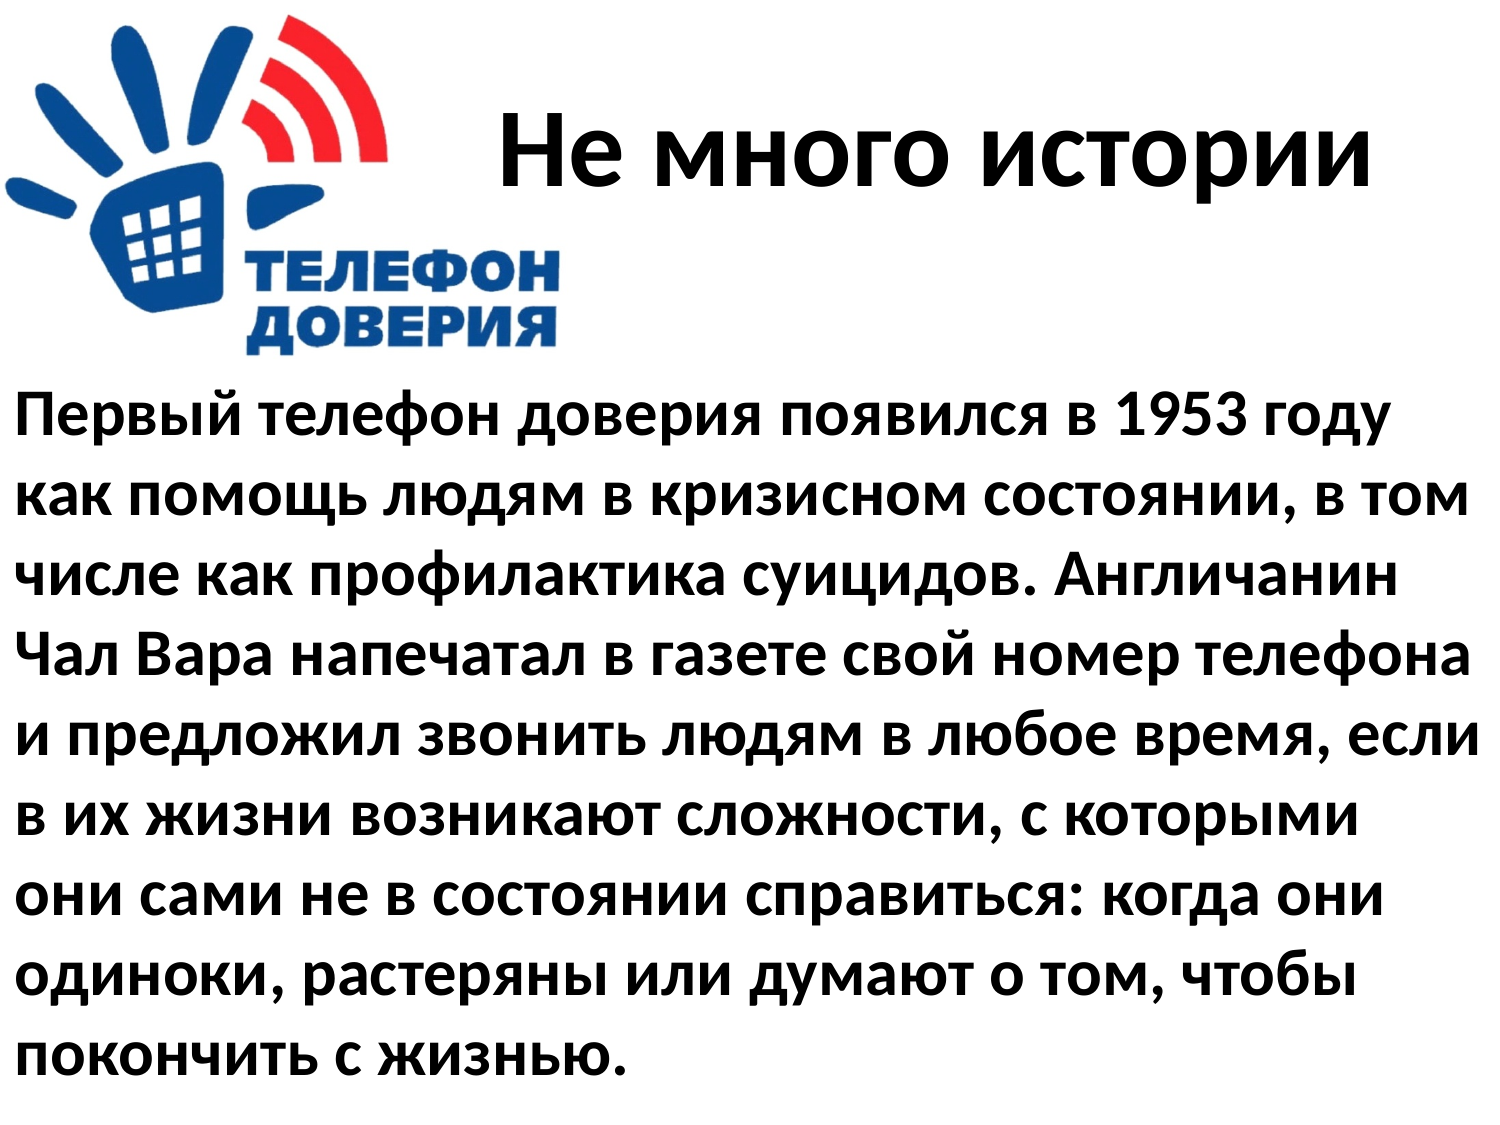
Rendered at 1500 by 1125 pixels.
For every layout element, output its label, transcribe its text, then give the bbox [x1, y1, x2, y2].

picture [0, 0, 591, 359]
text_box Не много истории [482, 66, 1392, 217]
text_box Первый телефон доверия появился в 1953 году как помощь людям в кризисном состоянии, в том числе как профилактика суицидов. Англичанин Чал Вара напечатал в газете свой номер телефона и предложил звонить людям в любое время, если в их жизни возникают сложности, с которыми они сами не в состоянии справиться: когда они одиноки, растеряны или думают о том, чтобы покончить с жизнью. [0, 361, 1500, 1097]
